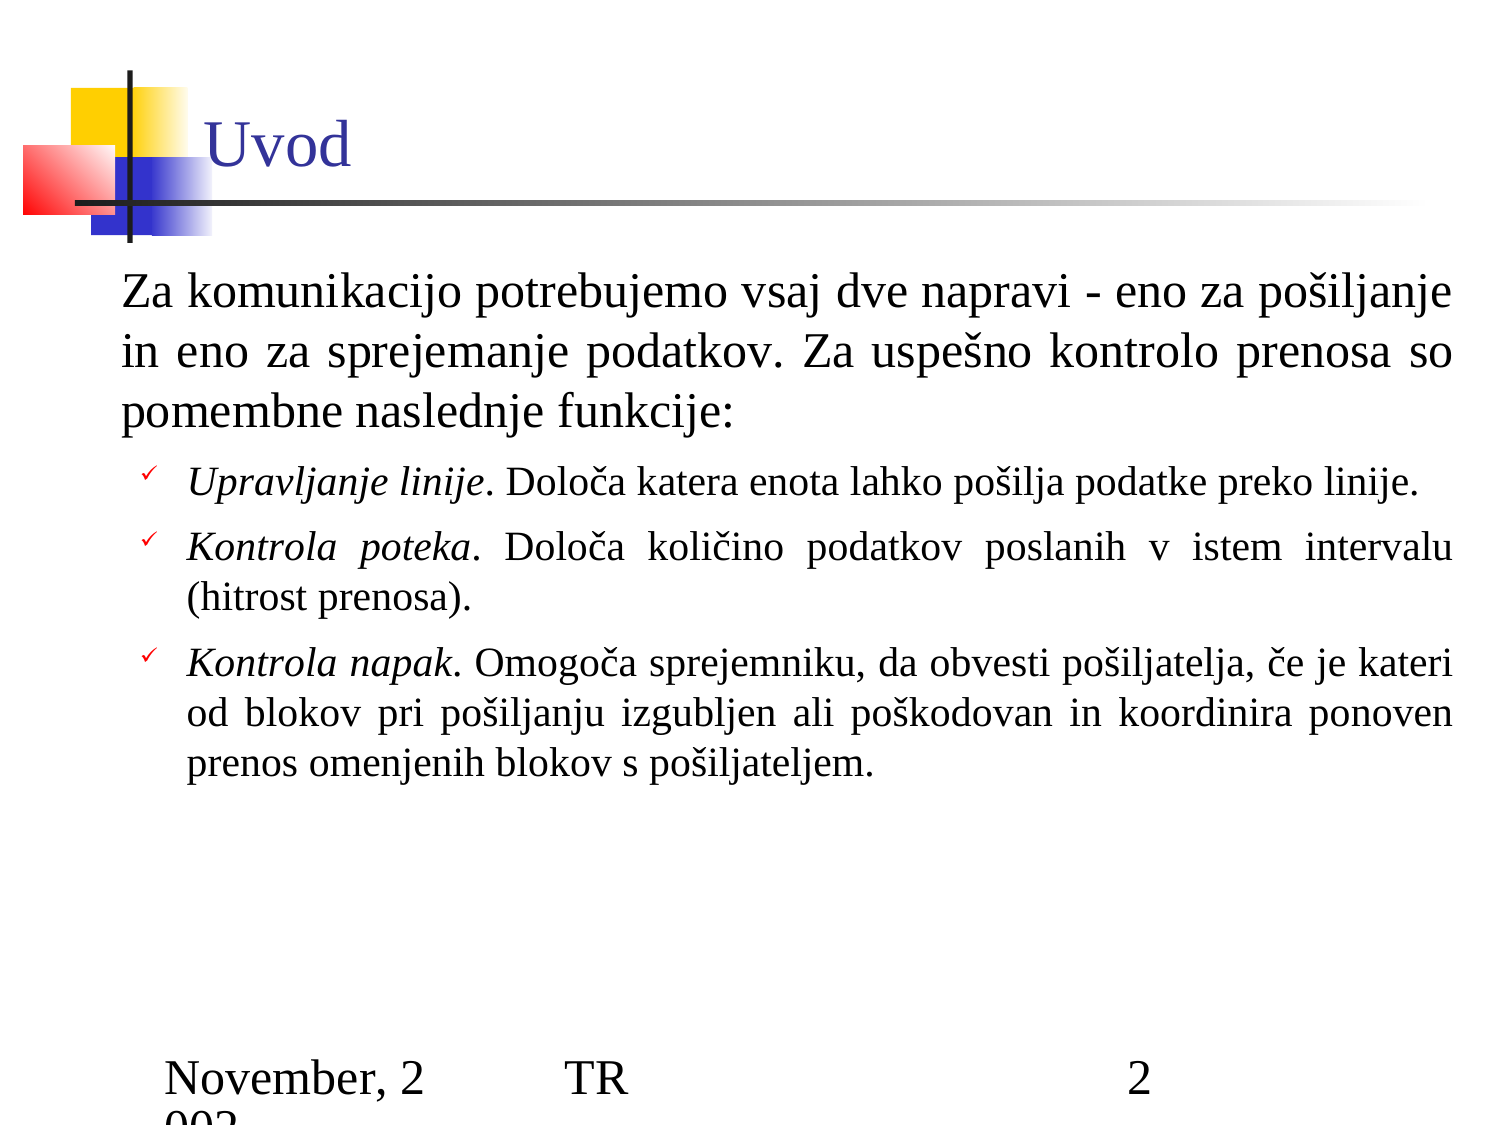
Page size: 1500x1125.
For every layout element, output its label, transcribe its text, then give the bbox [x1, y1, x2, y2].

title Uvod [188, 92, 1468, 188]
list Za komunikacijo potrebujemo vsaj dve napravi - eno za pošiljanje in eno za sprejemanje podatkov. Za uspešno kontrolo prenosa so pomembne naslednje funkcije: Upravljanje linije. Določa katera enota lahko pošilja podatke preko linije. Kontrola poteka. Določa količino podatkov poslanih v istem intervalu (hitrost prenosa). Kontrola napak. Omogoča sprejemniku, da obvesti pošiljatelja, če je kateri od blokov pri pošiljanju izgubljen ali poškodovan in koordinira ponoven prenos omenjenih blokov s pošiljateljem. [50, 249, 1469, 1007]
